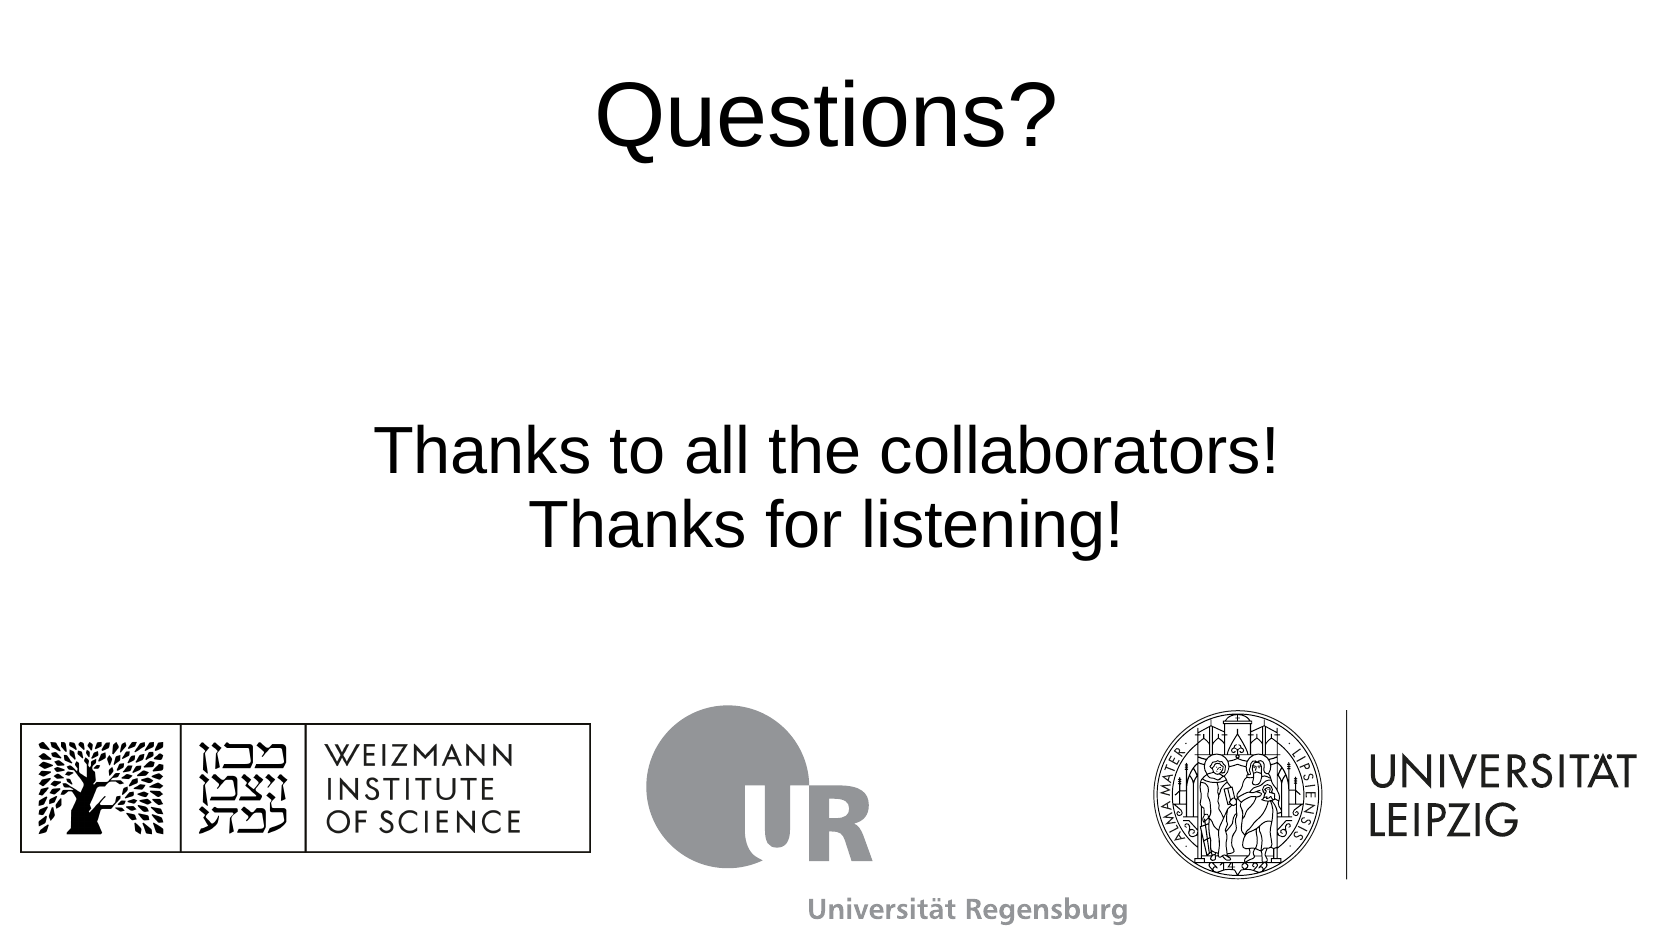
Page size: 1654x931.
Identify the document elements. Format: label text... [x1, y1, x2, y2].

picture [1151, 696, 1642, 886]
picture [20, 723, 591, 853]
subtitle Thanks to all the collaborators! Thanks for listening! [82, 217, 1571, 758]
title Questions? [82, 37, 1571, 193]
picture [646, 705, 1128, 926]
